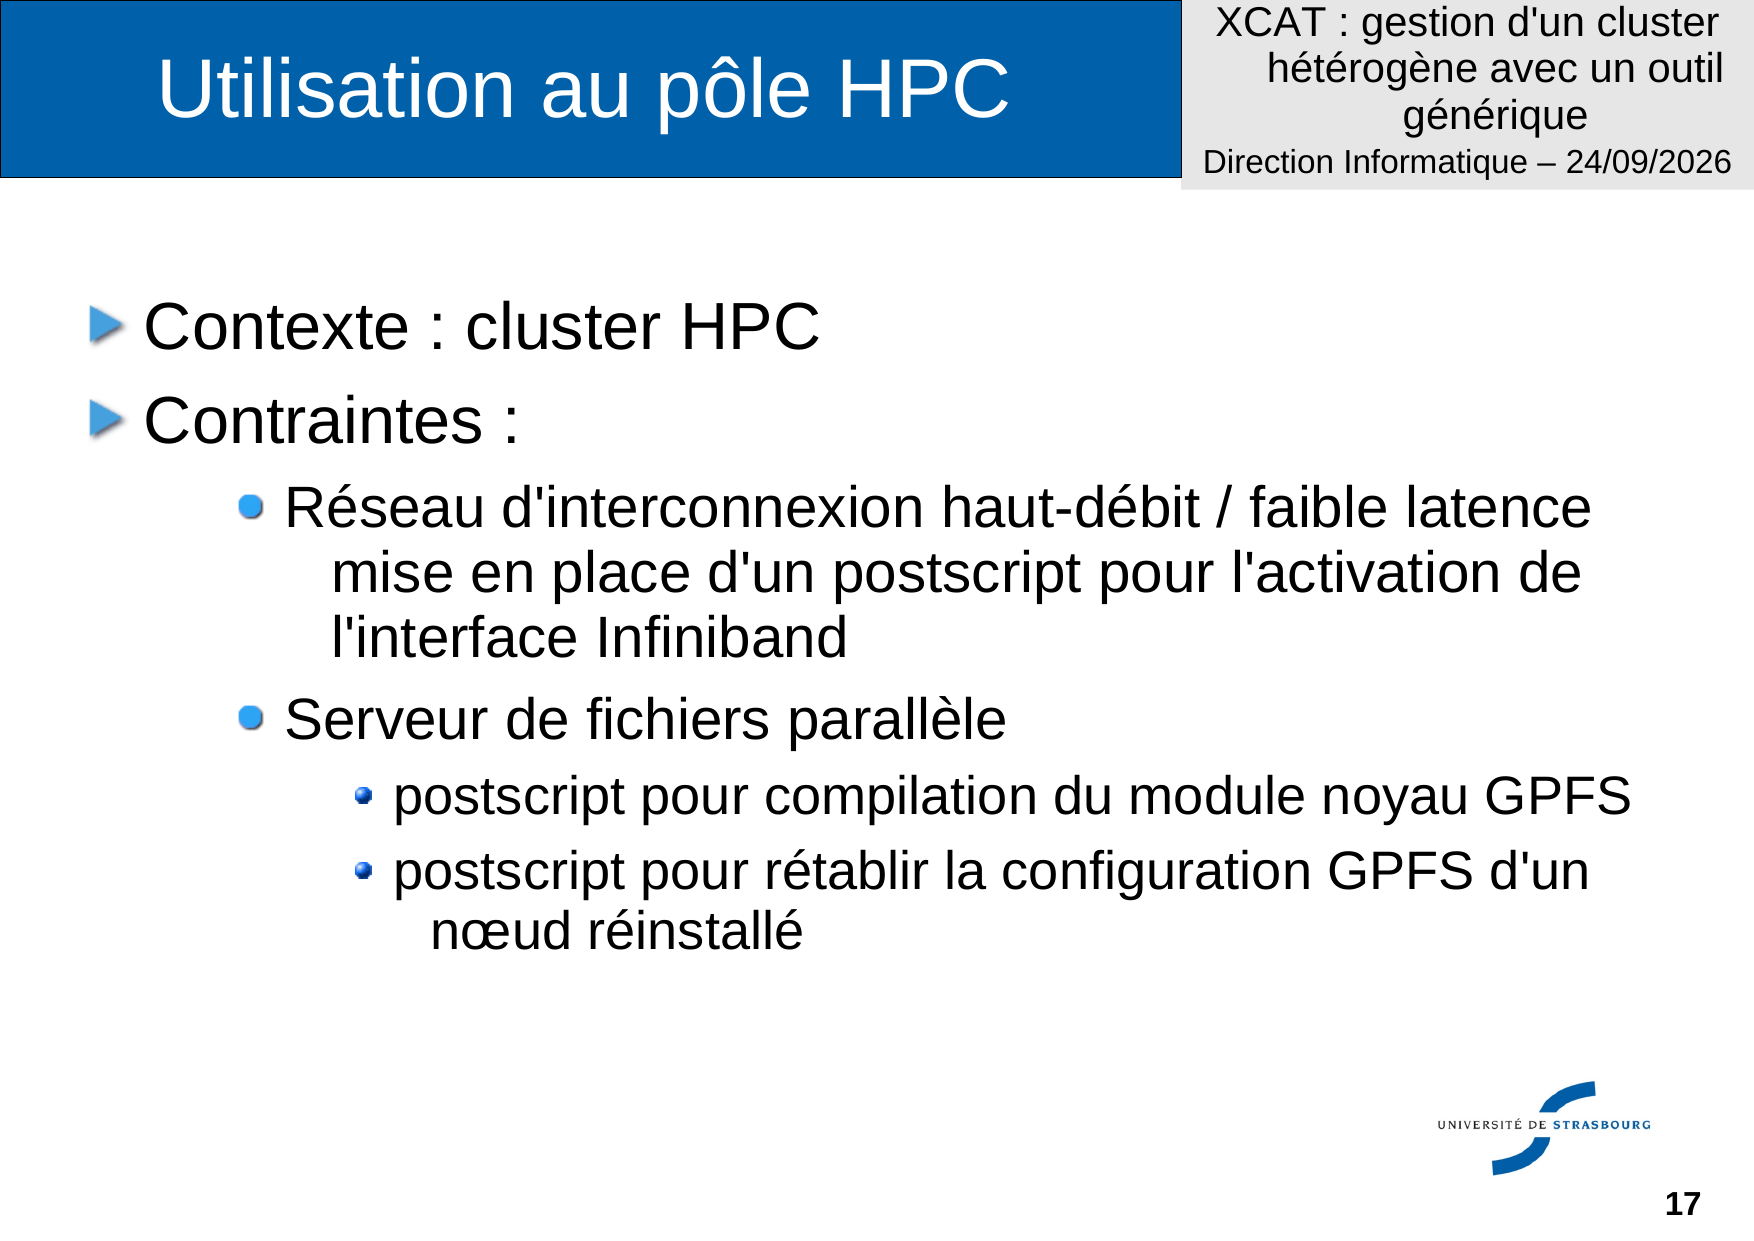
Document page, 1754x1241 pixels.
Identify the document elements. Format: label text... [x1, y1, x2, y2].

title Utilisation au pôle HPC [0, 0, 1169, 178]
list Contexte : cluster HPC Contraintes : Réseau d'interconnexion haut-débit / faible latence mise en place d'un postscript pour l'activation de l'interface Infiniband Serveur de fichiers parallèle postscript pour compilation du module noyau GPFS postscript pour rétablir la configuration GPFS d'un nœud réinstallé [87, 289, 1666, 1108]
picture [1381, 1033, 1707, 1223]
